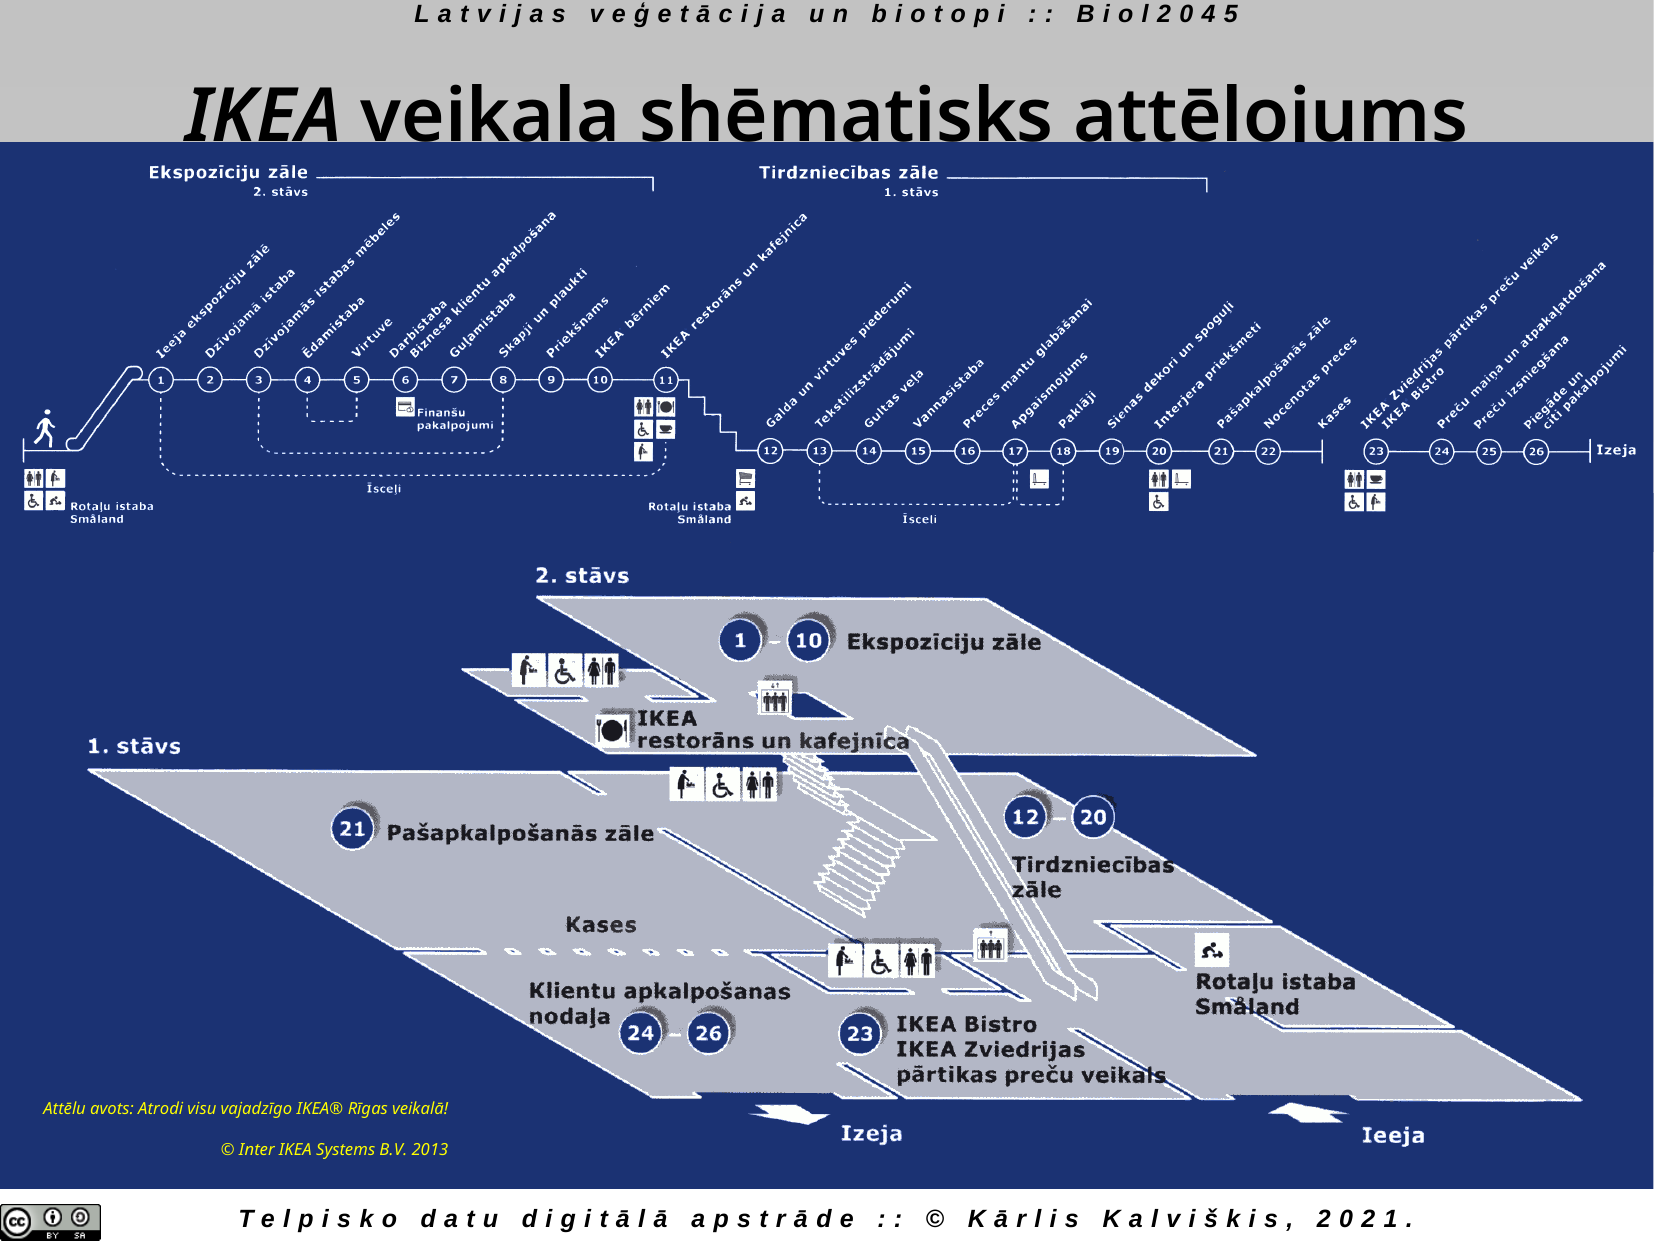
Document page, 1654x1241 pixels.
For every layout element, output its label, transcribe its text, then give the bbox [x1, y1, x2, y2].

text_box Attēlu avots: Atrodi visu vajadzīgo IKEA® Rīgas veikalā! © Inter IKEA Systems B.V. 2013 [40, 1102, 449, 1161]
title IKEA veikala shēmatisks attēlojums [29, 40, 1625, 142]
picture [0, 0, 1654, 1241]
